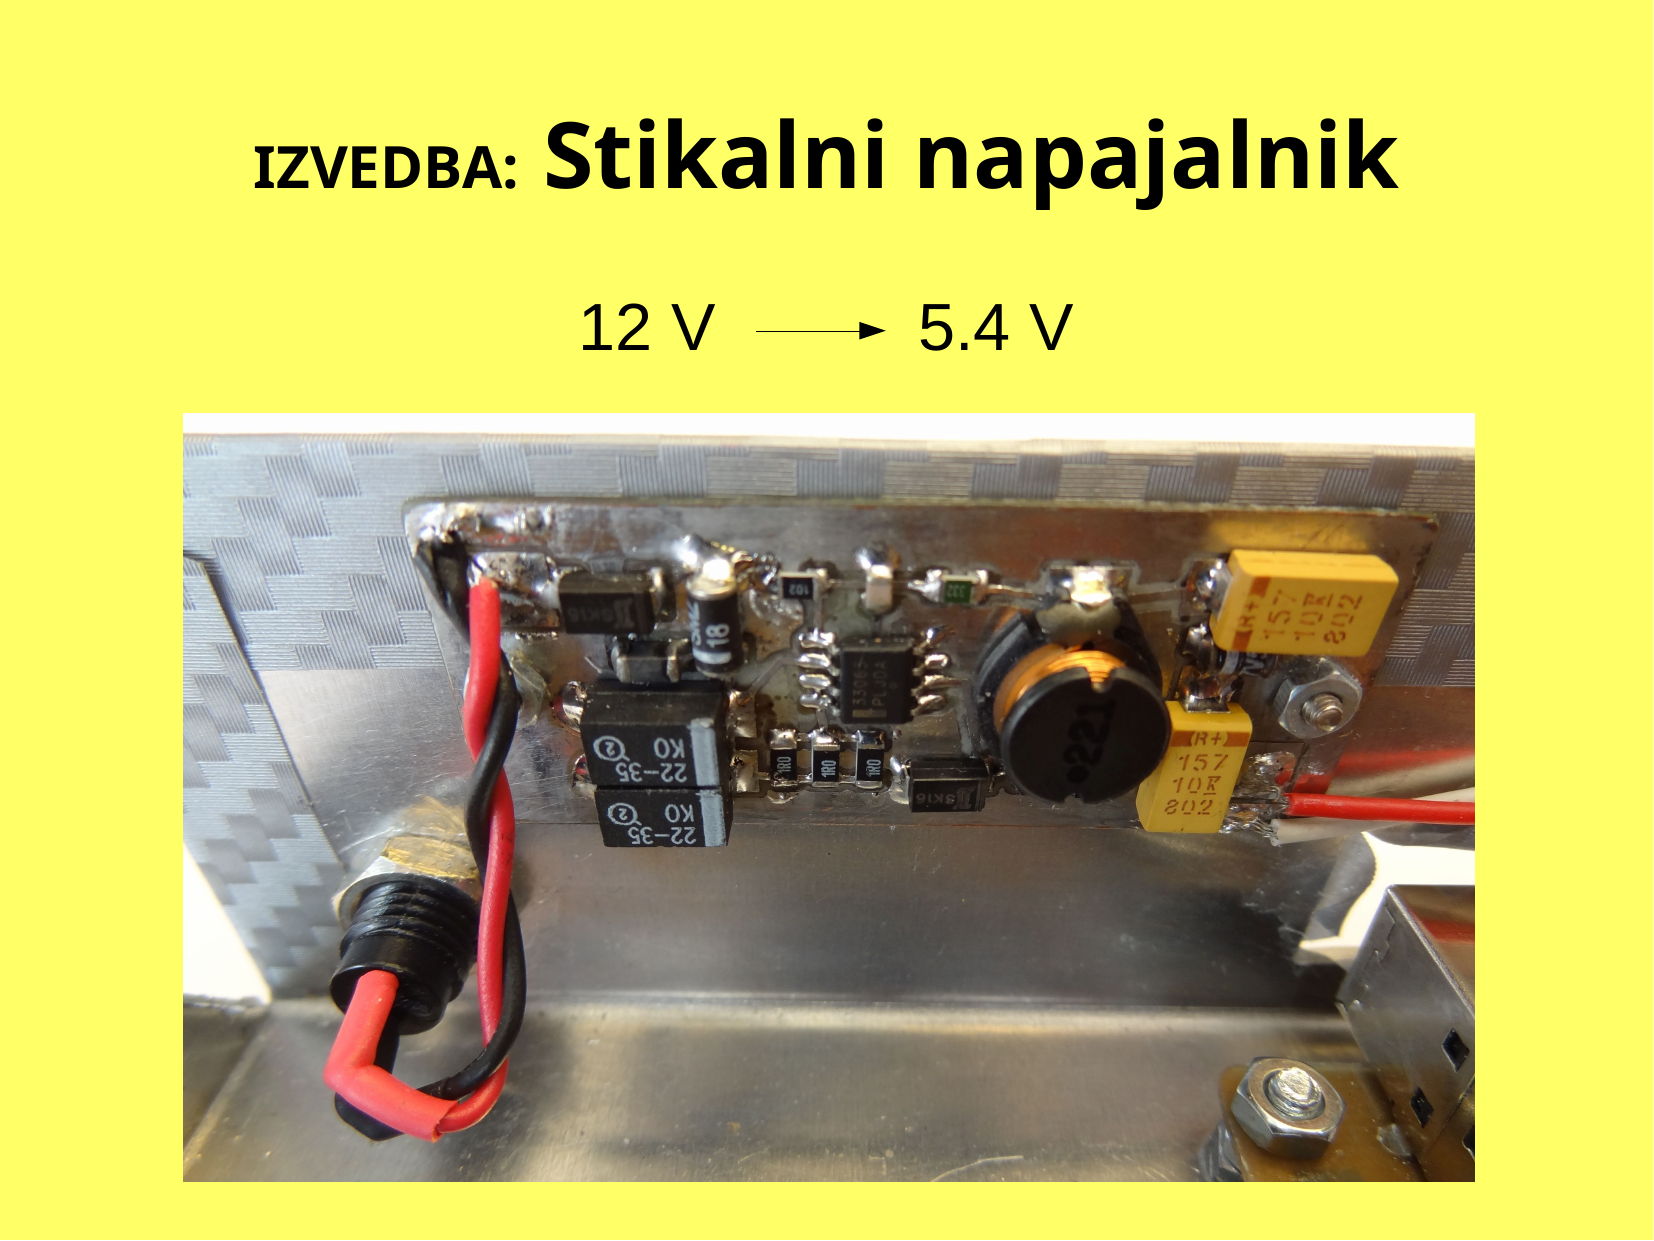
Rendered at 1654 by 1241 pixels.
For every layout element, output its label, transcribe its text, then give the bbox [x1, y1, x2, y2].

title IZVEDBA: Stikalni napajalnik [82, 49, 1571, 257]
list 12 V 5.4 V [82, 290, 1571, 1109]
picture [183, 413, 1475, 1182]
